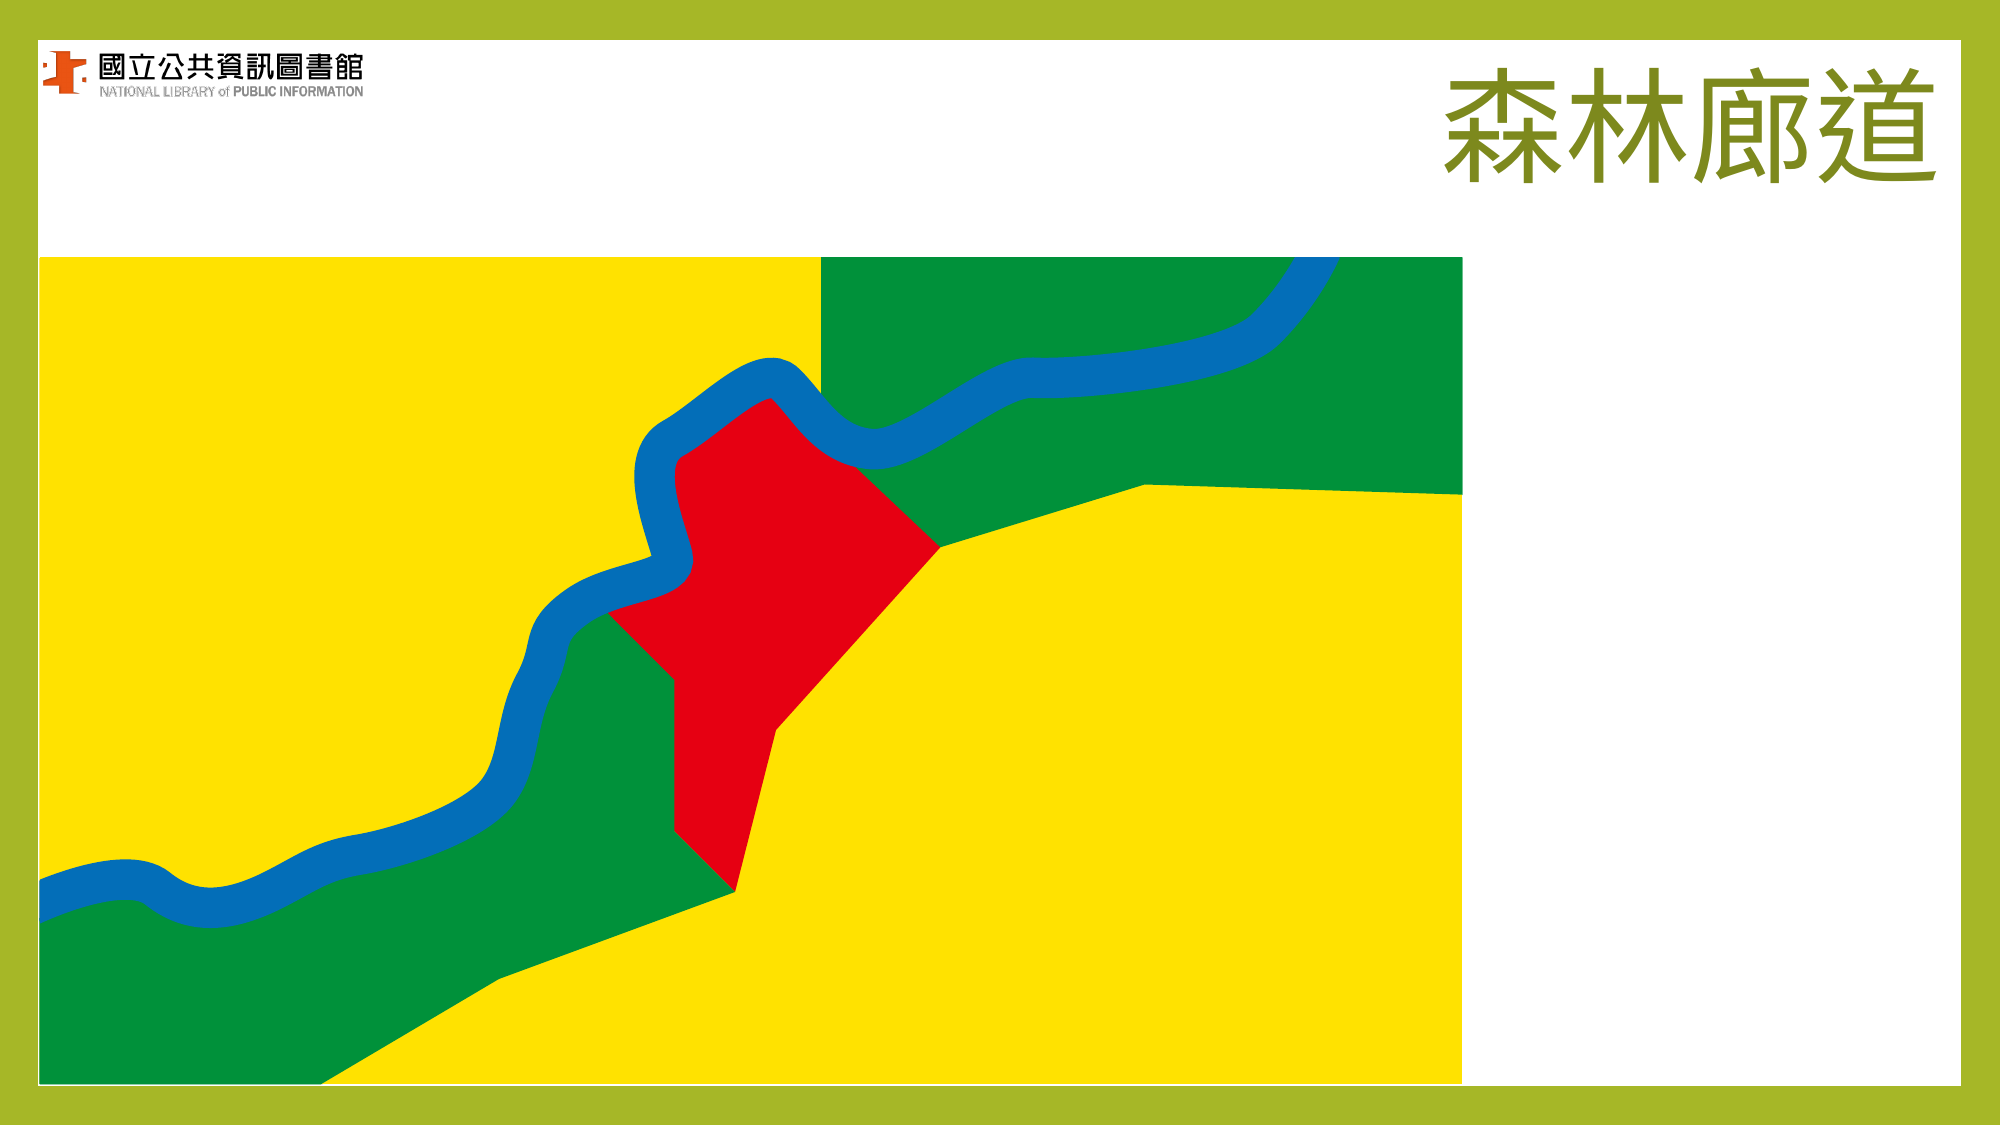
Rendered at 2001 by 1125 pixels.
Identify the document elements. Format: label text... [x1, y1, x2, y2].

picture [39, 257, 1463, 1085]
text_box 森林廊道 [1425, 40, 1977, 208]
